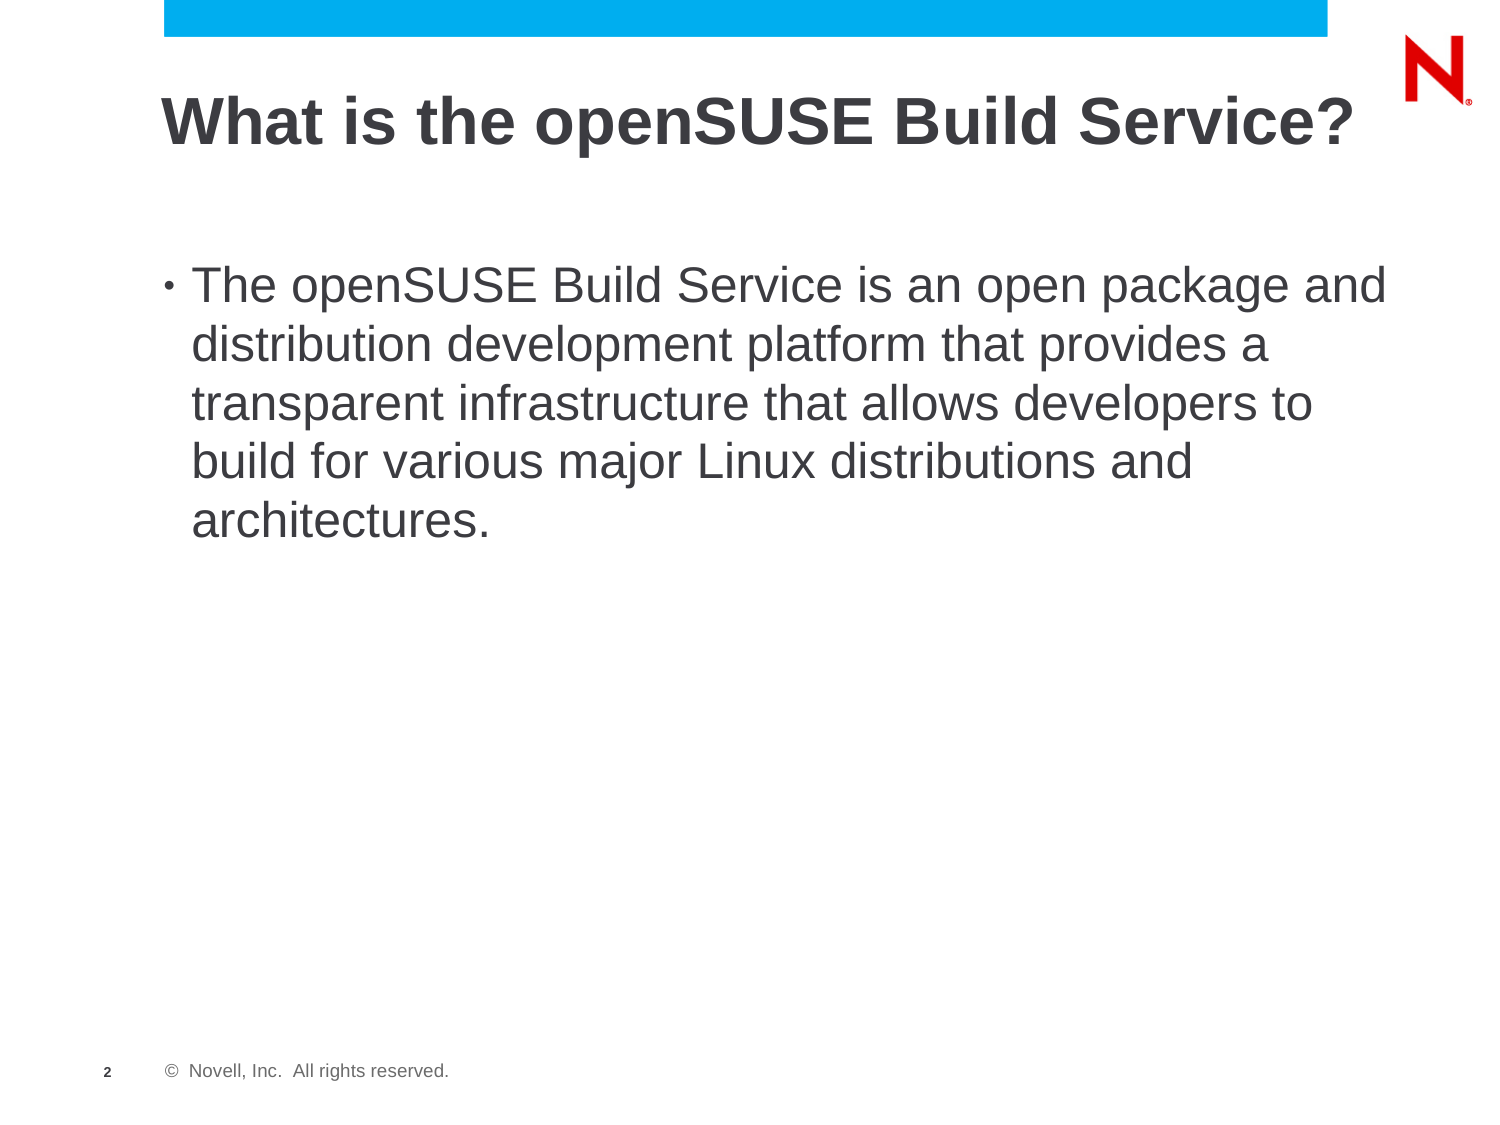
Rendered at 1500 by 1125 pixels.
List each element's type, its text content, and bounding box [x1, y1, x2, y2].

list The openSUSE Build Service is an open package and distribution development platform that provides a transparent infrastructure that allows developers to build for various major Linux distributions and architectures. [163, 254, 1404, 986]
title What is the openSUSE Build Service? [161, 41, 1383, 205]
picture [1403, 32, 1473, 107]
